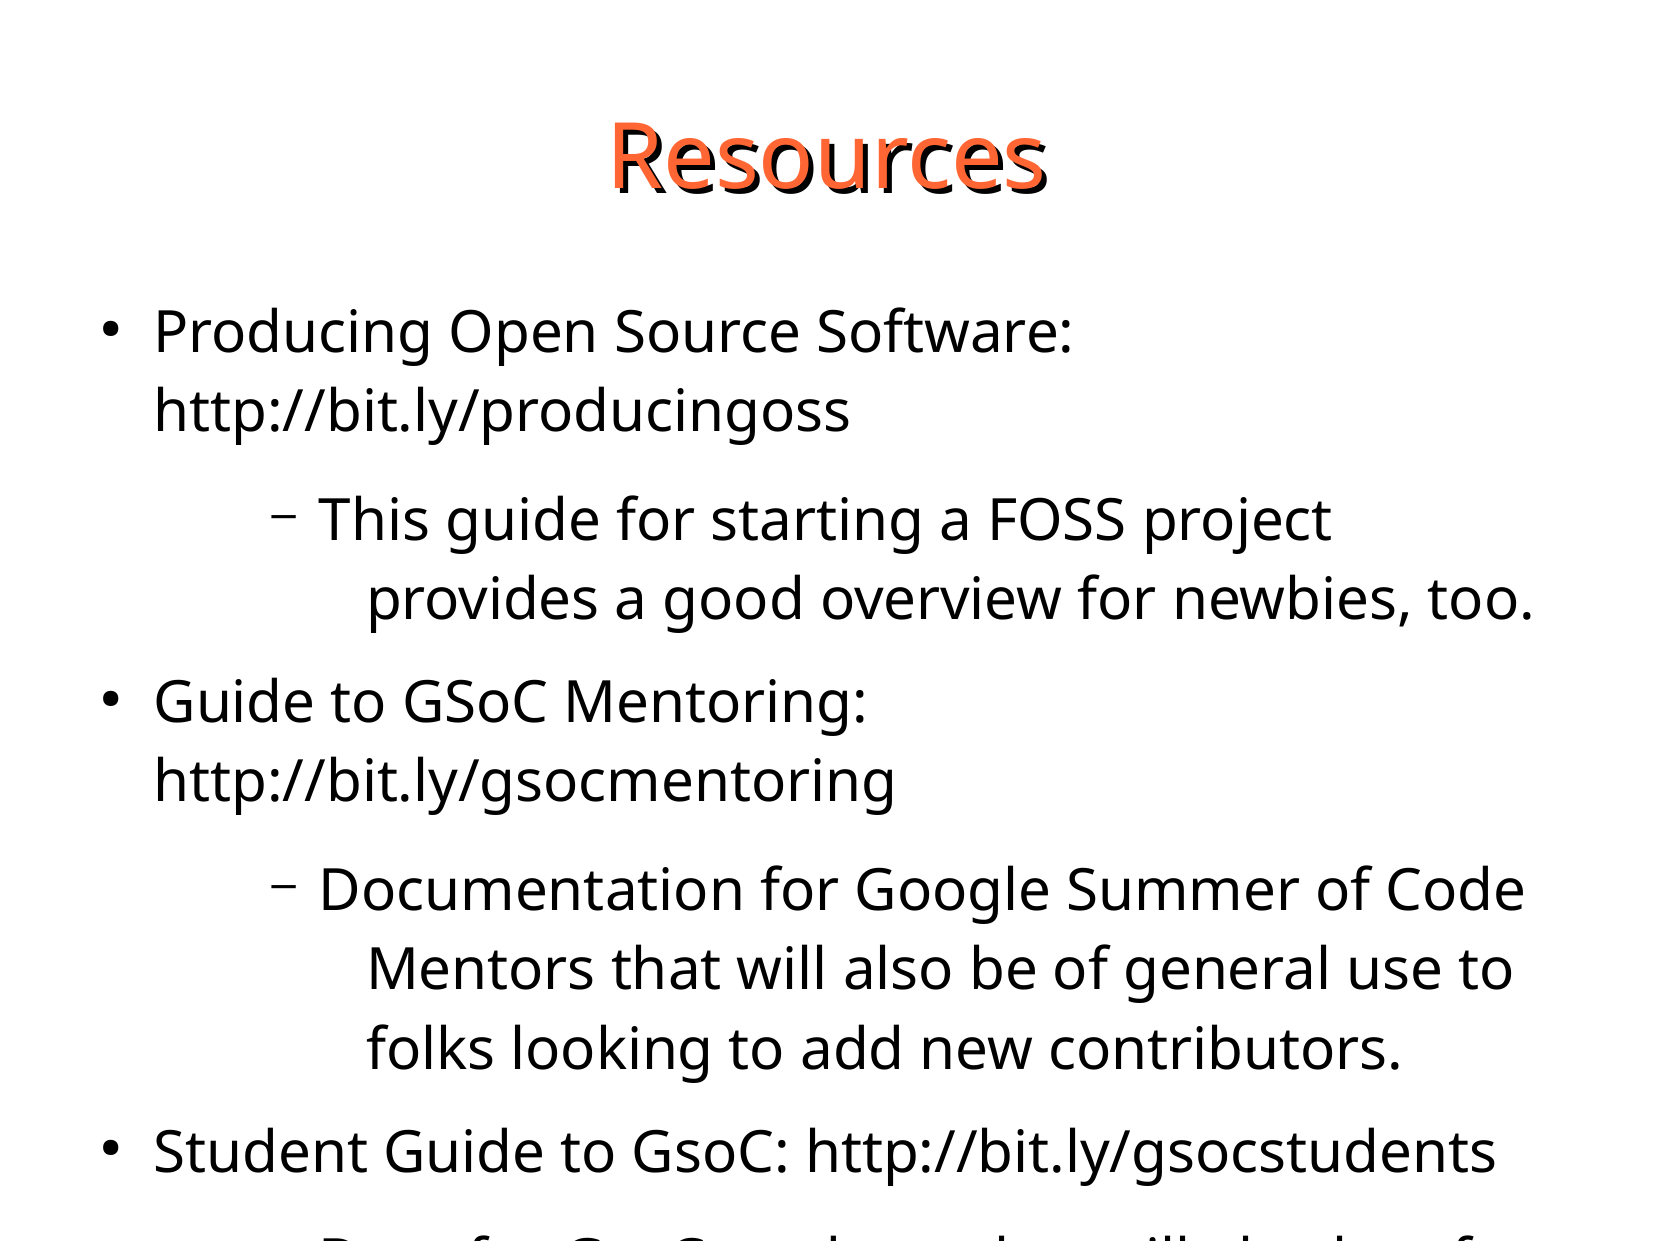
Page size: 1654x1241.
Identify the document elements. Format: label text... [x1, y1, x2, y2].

title Resources [82, 56, 1571, 250]
list Producing Open Source Software: http://bit.ly/producingoss This guide for starting a FOSS project provides a good overview for newbies, too. Guide to GSoC Mentoring: http://bit.ly/gsocmentoring Documentation for Google Summer of Code Mentors that will also be of general use to folks looking to add new contributors. Student Guide to GsoC: http://bit.ly/gsocstudents Docs for GsoC students that will also be of general use for learning how to contribute to FOSS projects [82, 290, 1571, 1241]
